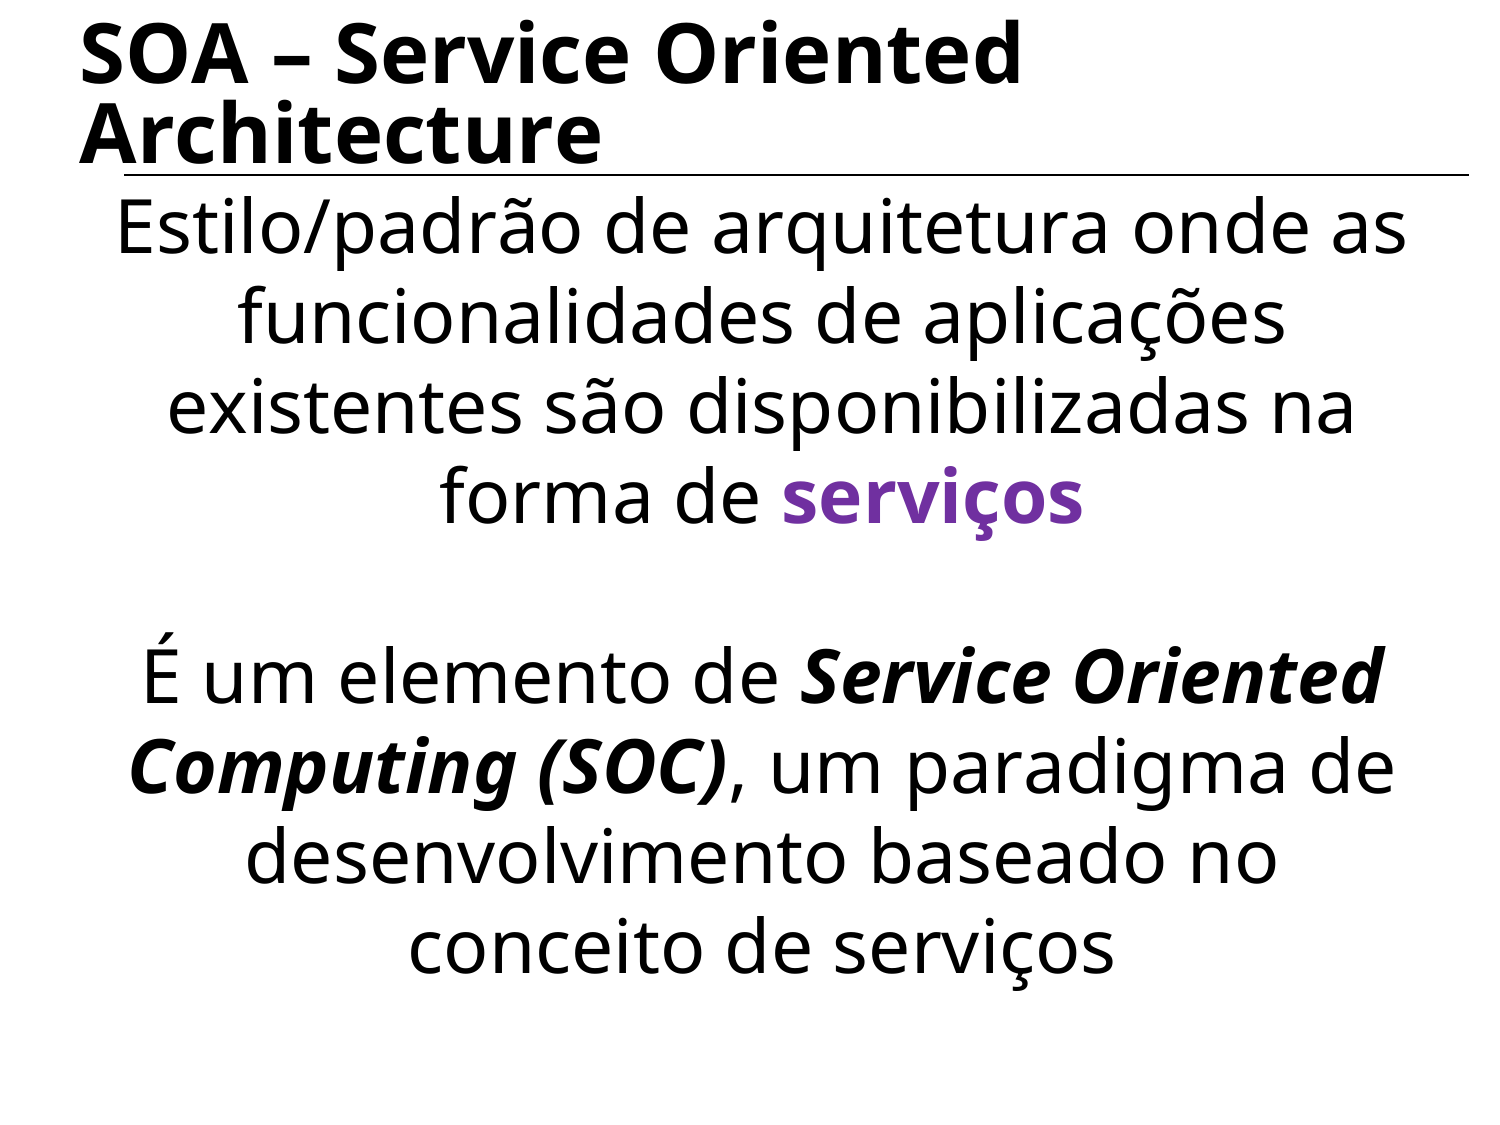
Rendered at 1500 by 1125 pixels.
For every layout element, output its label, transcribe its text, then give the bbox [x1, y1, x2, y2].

title SOA – Service Oriented Architecture [64, 12, 1500, 133]
text_box Estilo/padrão de arquitetura onde as funcionalidades de aplicações existentes são disponibilizadas na forma de serviços É um elemento de Service Oriented Computing (SOC), um paradigma de desenvolvimento baseado no conceito de serviços [0, 434, 1450, 823]
